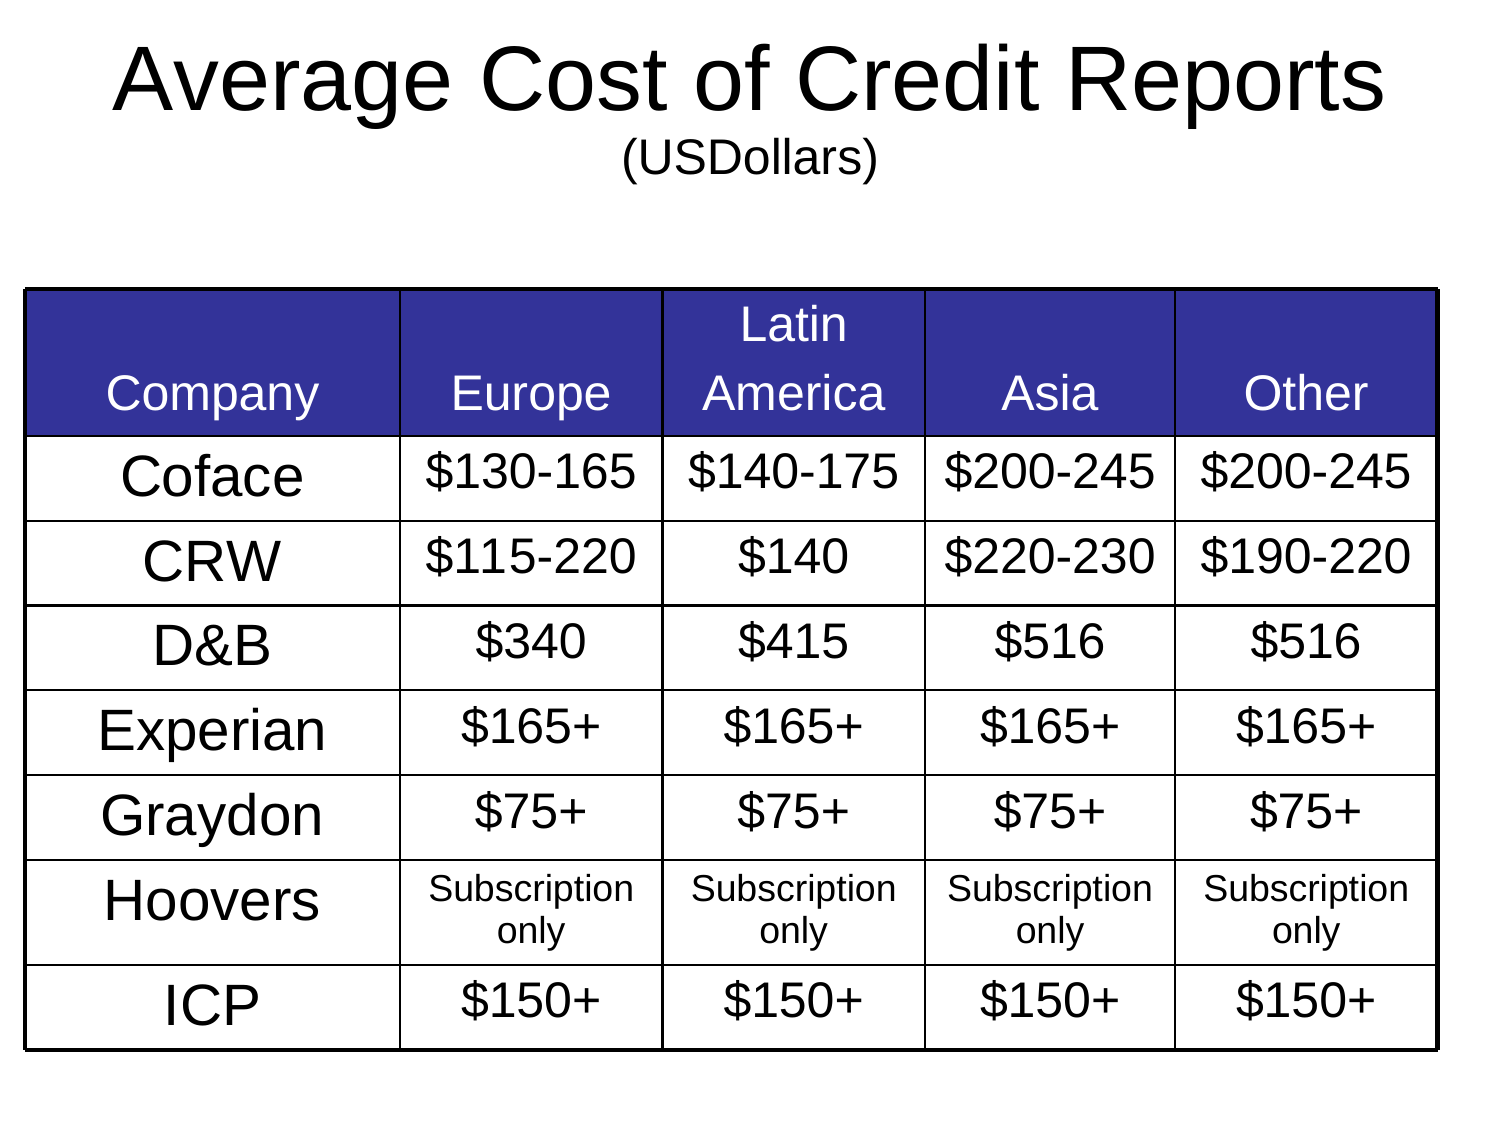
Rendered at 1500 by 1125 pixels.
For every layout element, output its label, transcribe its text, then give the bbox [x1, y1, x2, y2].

text_box $165+ [401, 691, 661, 774]
text_box $75+ [926, 776, 1174, 859]
text_box $165+ [1176, 691, 1435, 774]
text_box $200-245 [926, 437, 1174, 520]
text_box Subscription only [1176, 861, 1435, 964]
text_box $415 [664, 607, 924, 689]
text_box $200-245 [1176, 437, 1435, 520]
text_box Asia [926, 291, 1174, 435]
text_box Other [1176, 291, 1435, 435]
text_box $75+ [1176, 776, 1435, 859]
text_box $150+ [926, 966, 1174, 1048]
text_box Subscription only [926, 861, 1174, 964]
text_box ICP [27, 966, 399, 1048]
text_box $150+ [1176, 966, 1435, 1048]
text_box $165+ [926, 691, 1174, 774]
text_box $165+ [664, 691, 924, 774]
text_box Subscription only [401, 861, 661, 964]
text_box $75+ [401, 776, 661, 859]
text_box Coface [27, 437, 399, 520]
text_box CRW [27, 522, 399, 604]
text_box Latin America [664, 291, 924, 435]
text_box Subscription only [664, 861, 924, 964]
text_box $140 [664, 522, 924, 604]
text_box $220-230 [926, 522, 1174, 604]
text_box Hoovers [27, 861, 399, 964]
text_box $150+ [664, 966, 924, 1048]
text_box $140-175 [664, 437, 924, 520]
text_box Graydon [27, 776, 399, 859]
text_box Company [27, 291, 399, 435]
text_box $75+ [664, 776, 924, 859]
title Average Cost of Credit Reports (USDollars) [75, 12, 1426, 201]
text_box $130-165 [401, 437, 661, 520]
text_box $115-220 [401, 522, 661, 604]
text_box $340 [401, 607, 661, 689]
text_box Europe [401, 291, 661, 435]
text_box $150+ [401, 966, 661, 1048]
text_box $516 [1176, 607, 1435, 689]
text_box D&B [27, 607, 399, 689]
text_box $516 [926, 607, 1174, 689]
text_box $190-220 [1176, 522, 1435, 604]
text_box Experian [27, 691, 399, 774]
